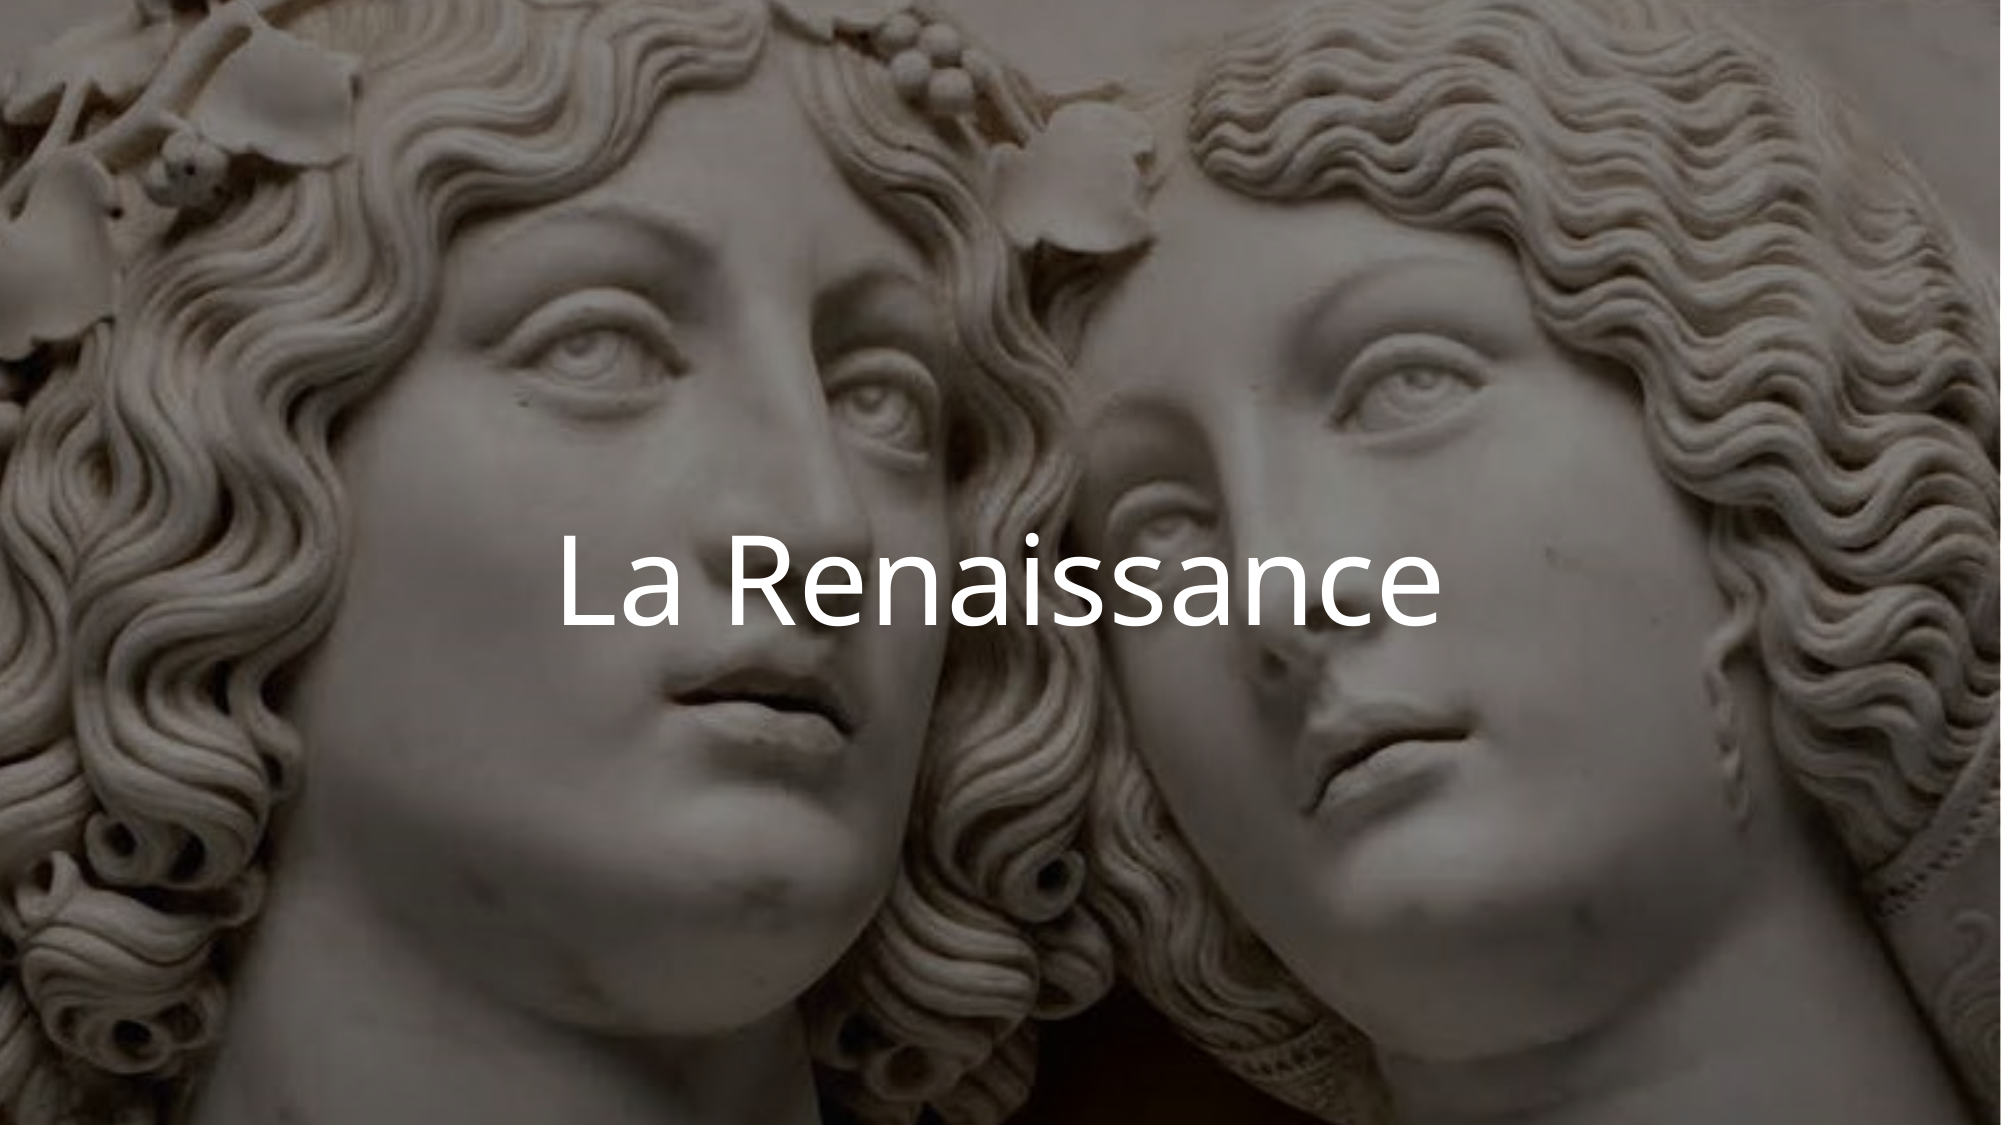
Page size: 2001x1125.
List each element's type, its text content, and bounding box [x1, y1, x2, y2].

title La Renaissance [249, 184, 1750, 660]
picture [0, 0, 2000, 1125]
